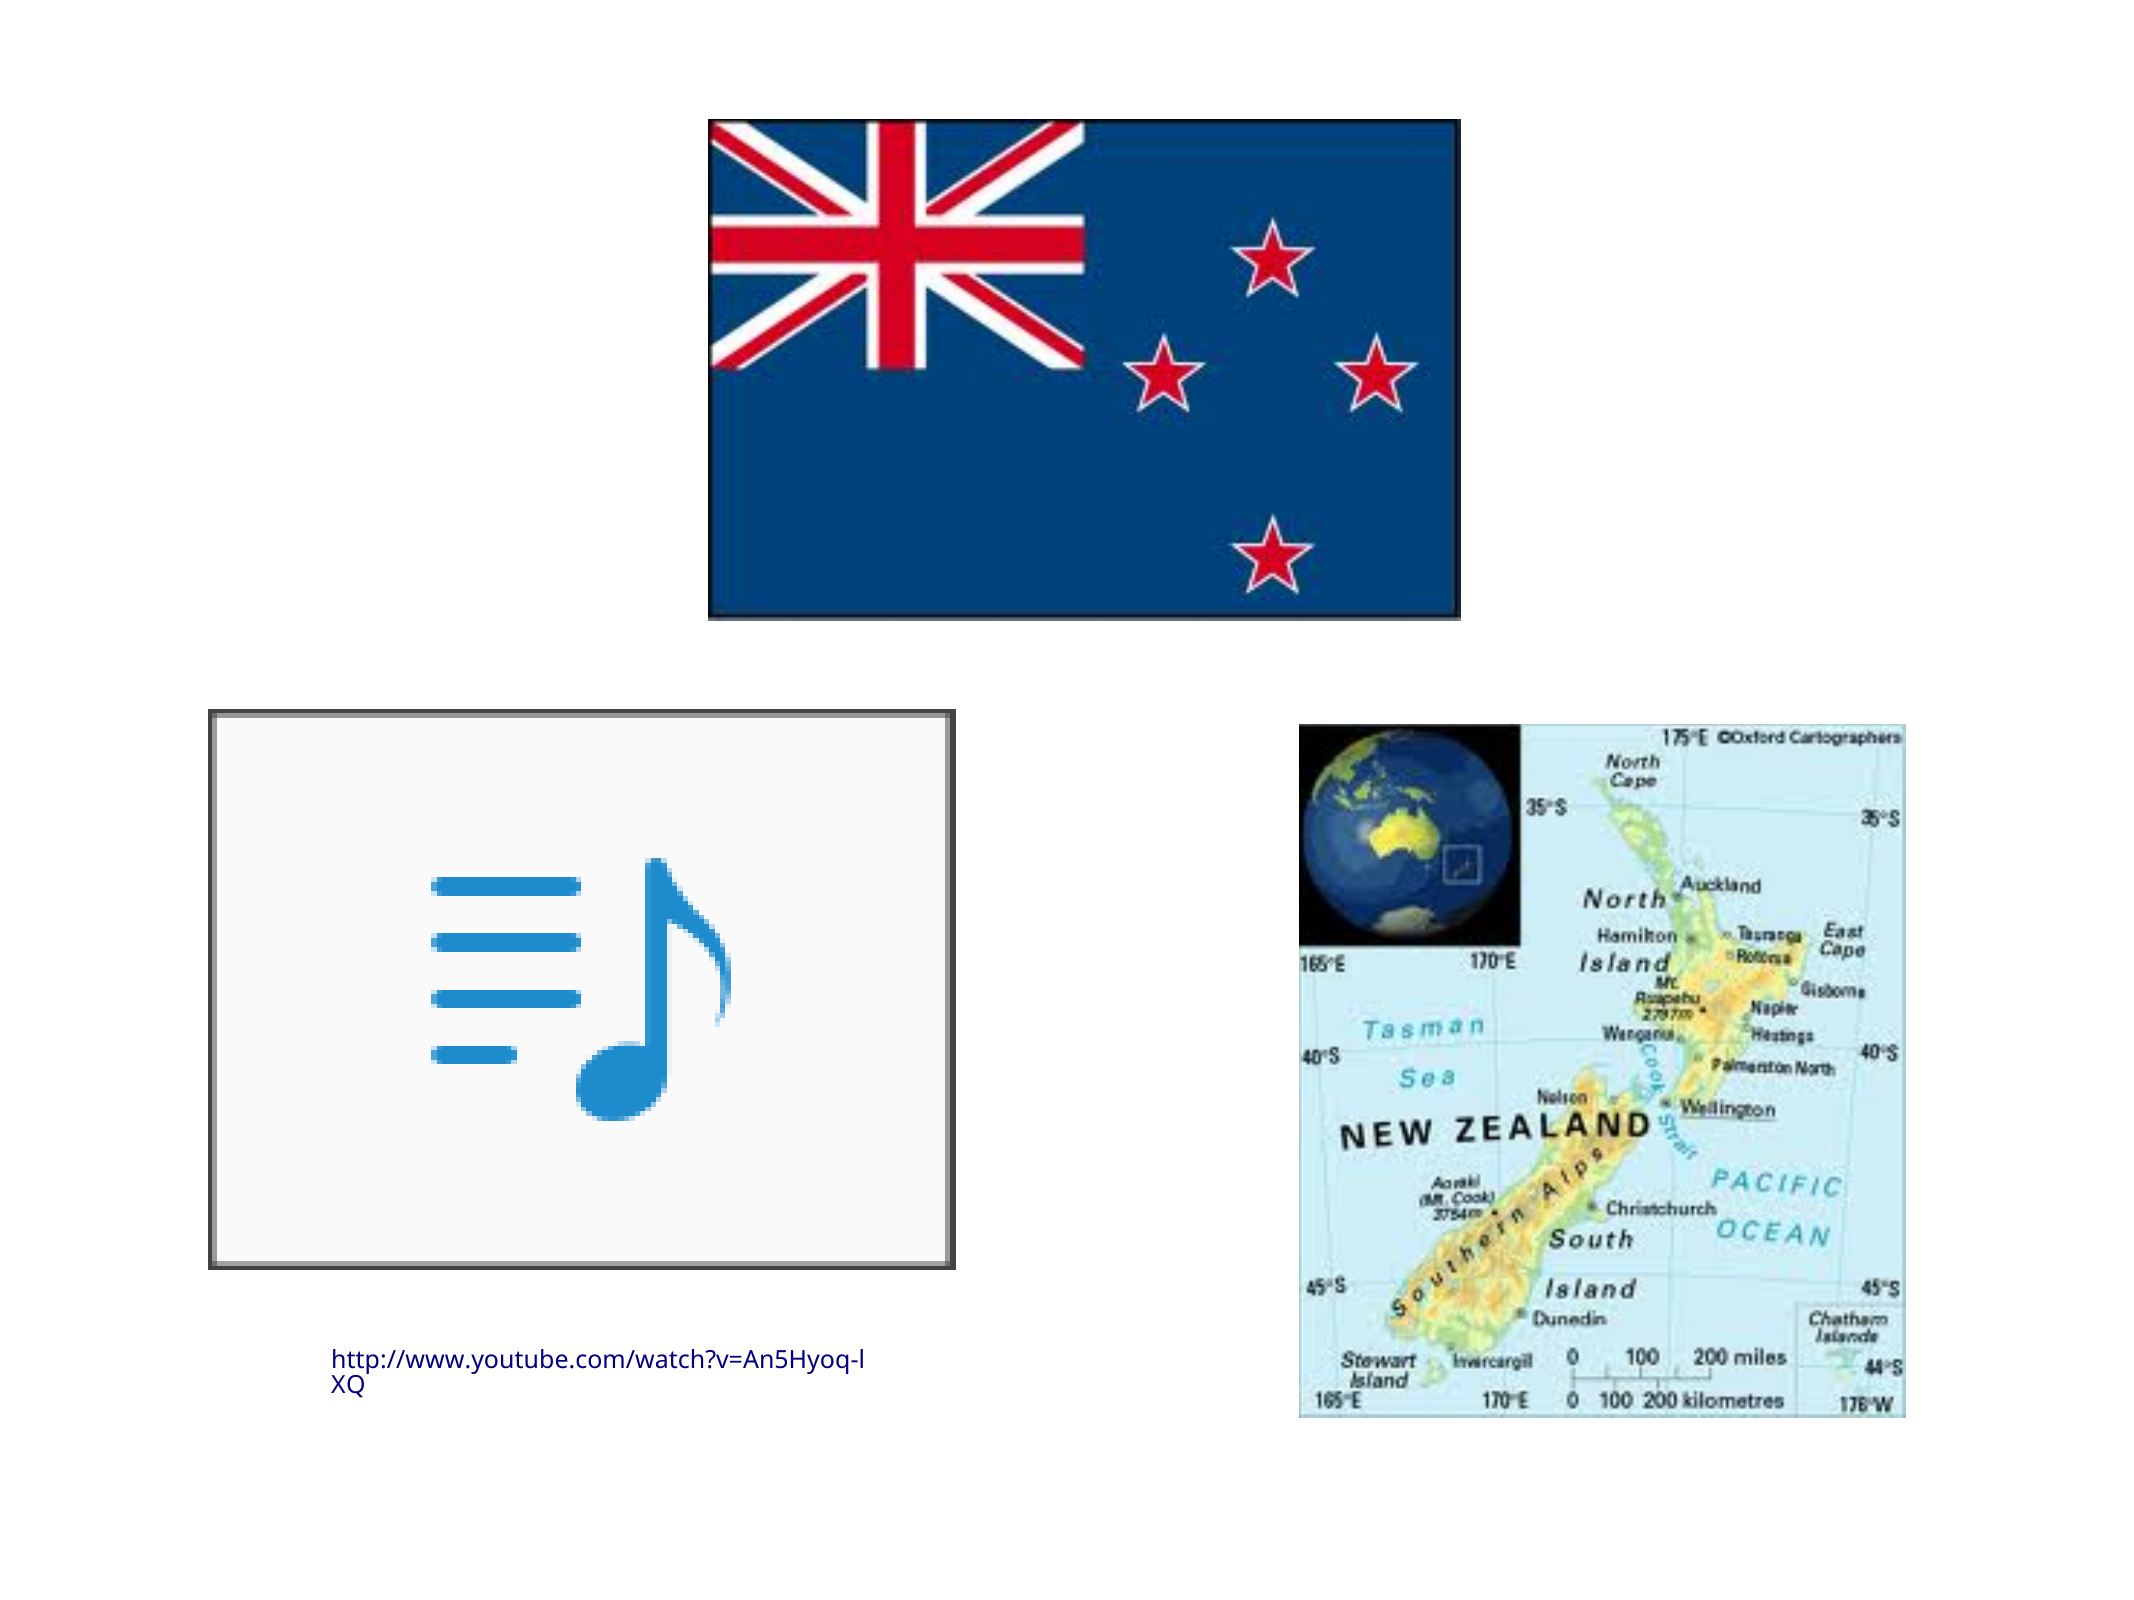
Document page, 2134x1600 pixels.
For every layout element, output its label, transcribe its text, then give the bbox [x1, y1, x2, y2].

picture [1299, 724, 1906, 1418]
text_box http://www.youtube.com/watch?v=An5Hyoq-lXQ [316, 1336, 886, 1388]
text_box [206, 708, 957, 1272]
picture [708, 119, 1461, 621]
